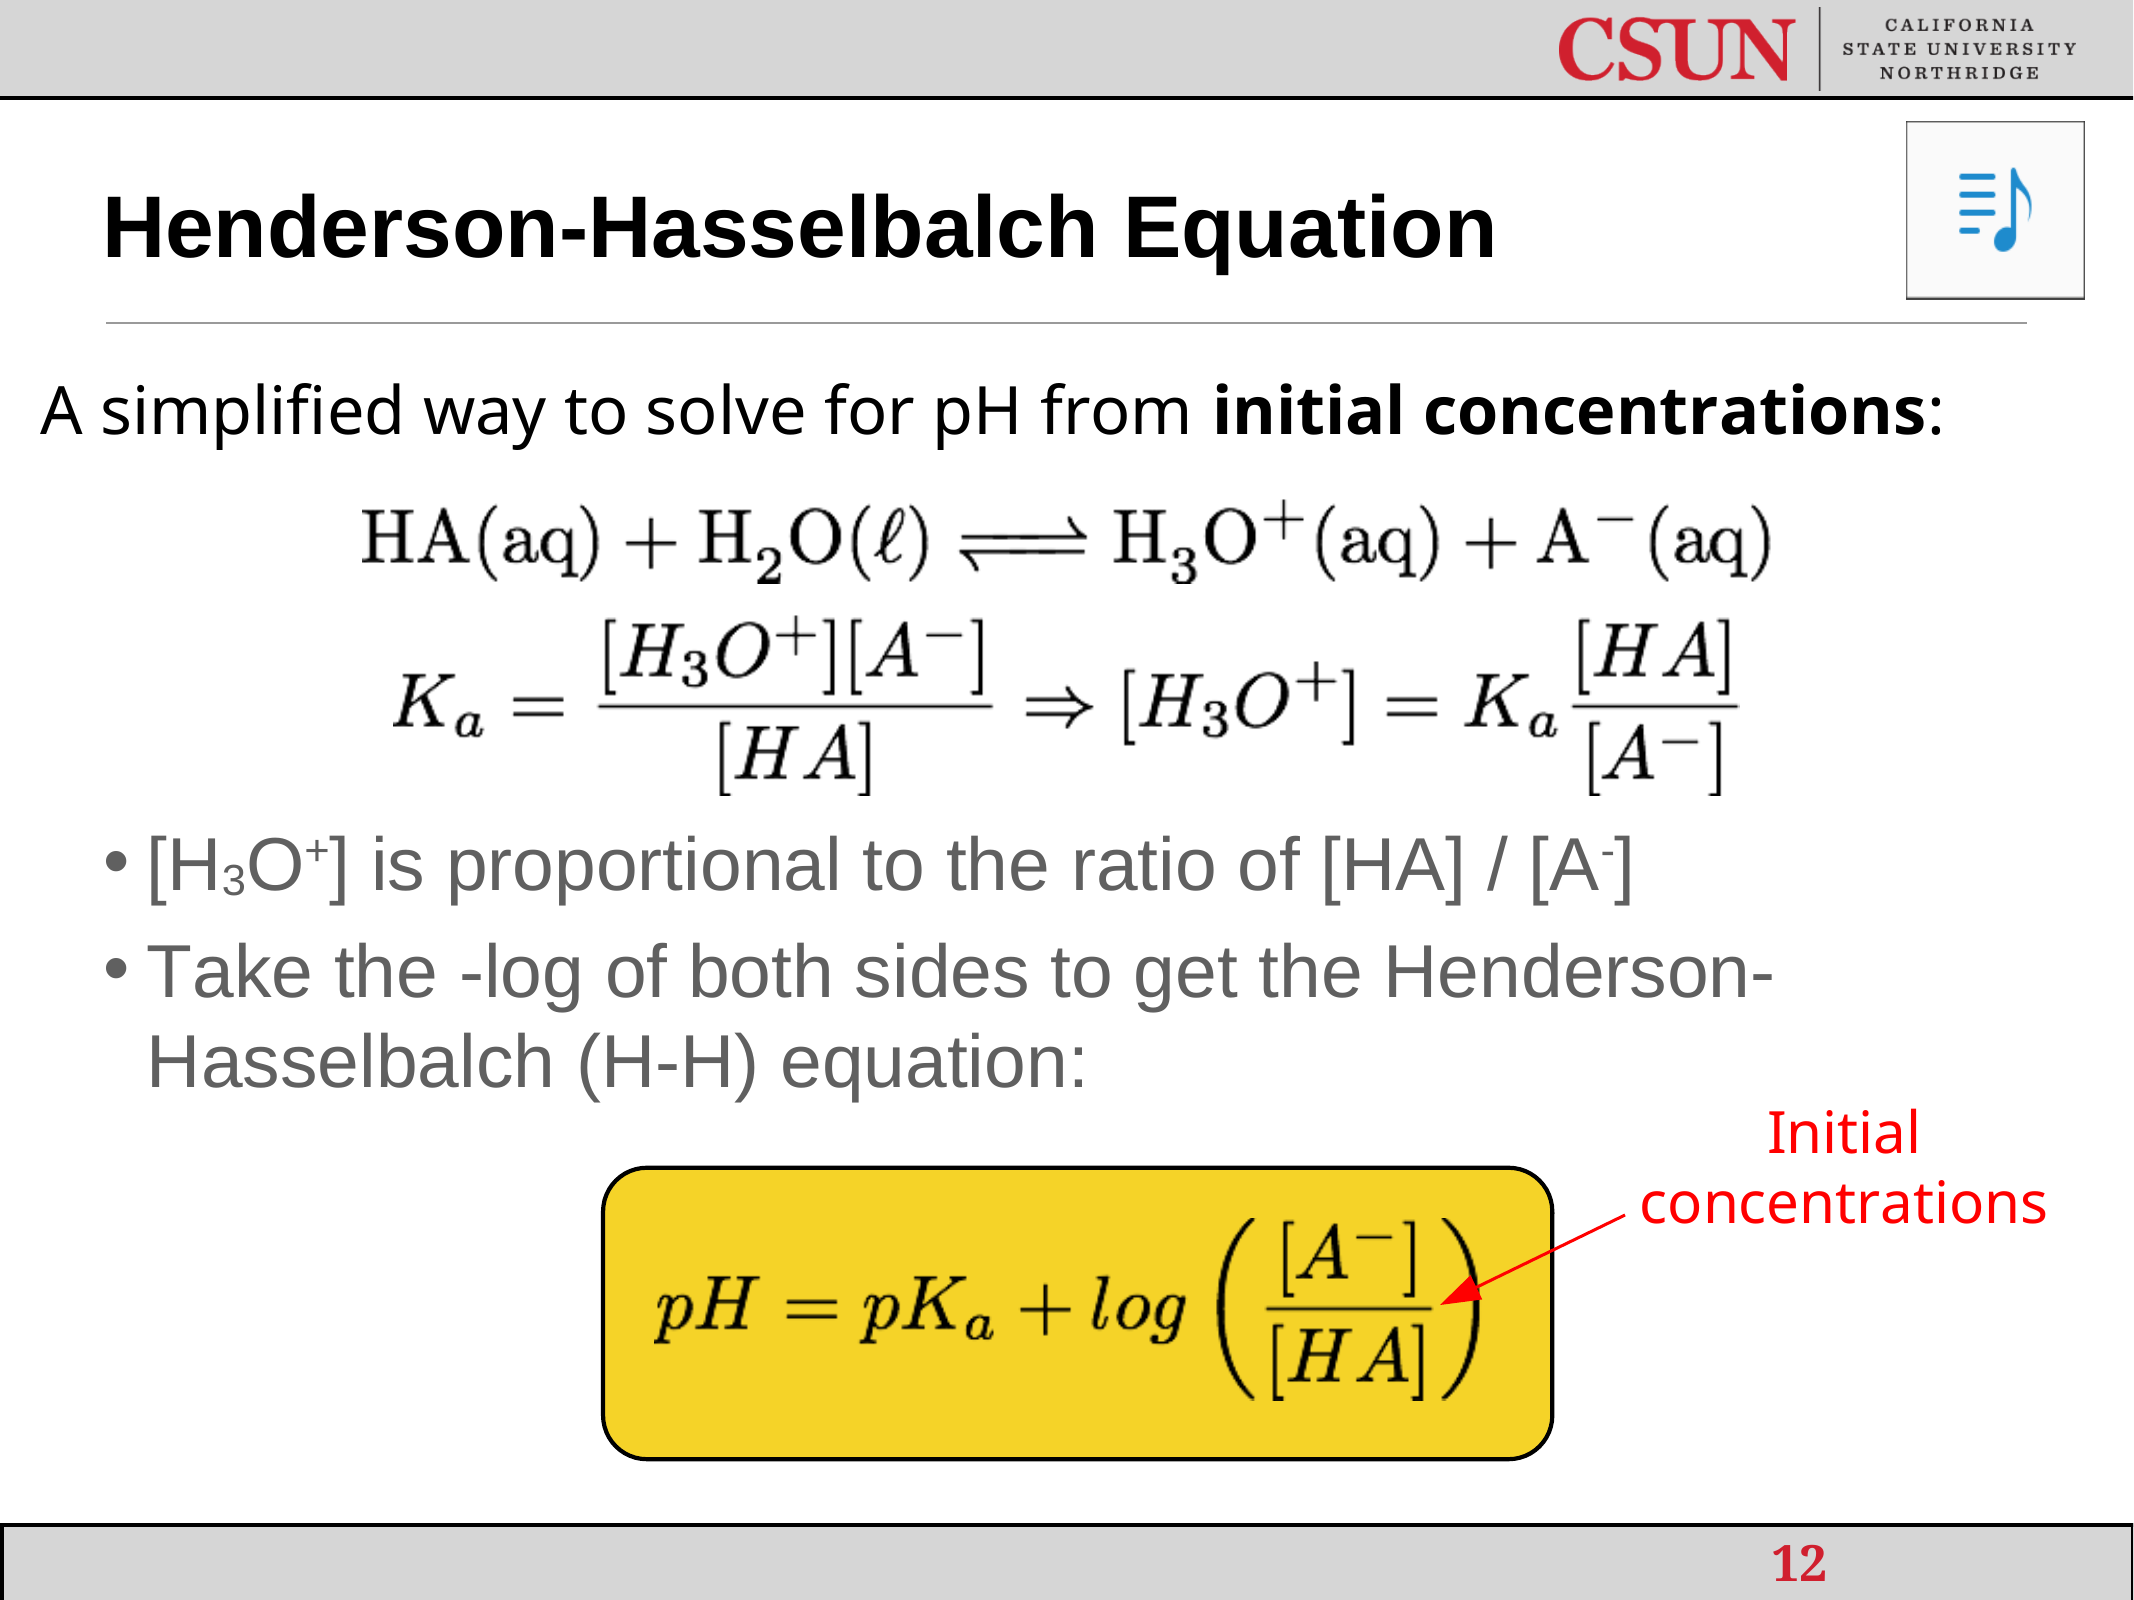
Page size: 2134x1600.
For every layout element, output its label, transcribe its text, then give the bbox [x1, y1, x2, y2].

text_box [1905, 120, 2086, 301]
text_box Initial concentrations [1625, 1087, 2089, 1243]
text_box [603, 1167, 1553, 1460]
picture [654, 1218, 1482, 1401]
picture [393, 614, 1740, 796]
list [H3O+] is proportional to the ratio of [HA] / [A-] Take the -log of both sides to get the Henderson-Hasselbalch (H-H) equation: [94, 807, 2041, 1125]
text_box A simplified way to solve for pH from initial concentrations: [25, 360, 2134, 456]
picture [1559, 7, 2076, 91]
picture [362, 498, 1773, 584]
title Henderson-Hasselbalch Equation [93, 104, 2040, 284]
